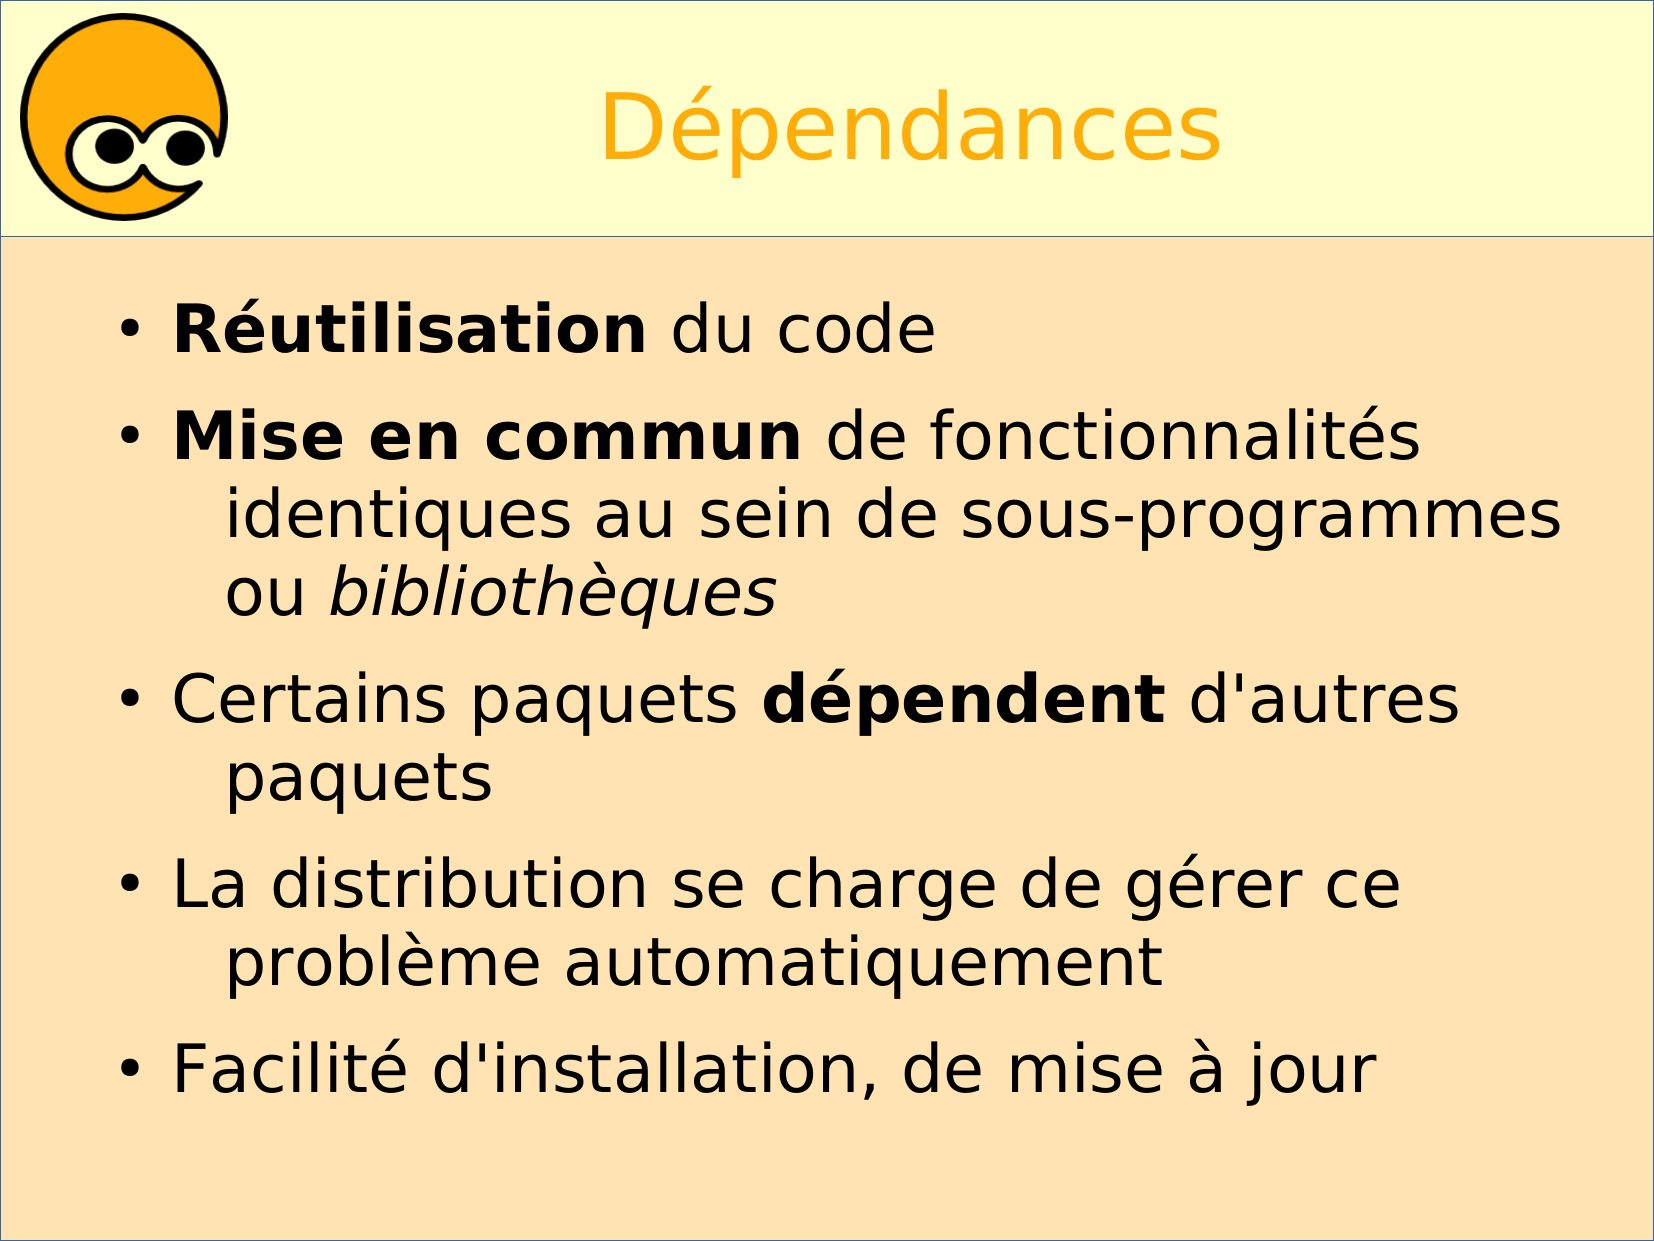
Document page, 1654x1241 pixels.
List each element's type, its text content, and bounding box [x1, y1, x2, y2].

title Dépendances [252, 49, 1571, 207]
list Réutilisation du code Mise en commun de fonctionnalités identiques au sein de sous-programmes ou bibliothèques Certains paquets dépendent d'autres paquets La distribution se charge de gérer ce problème automatiquement Facilité d'installation, de mise à jour [82, 290, 1571, 1109]
picture [20, 13, 228, 221]
